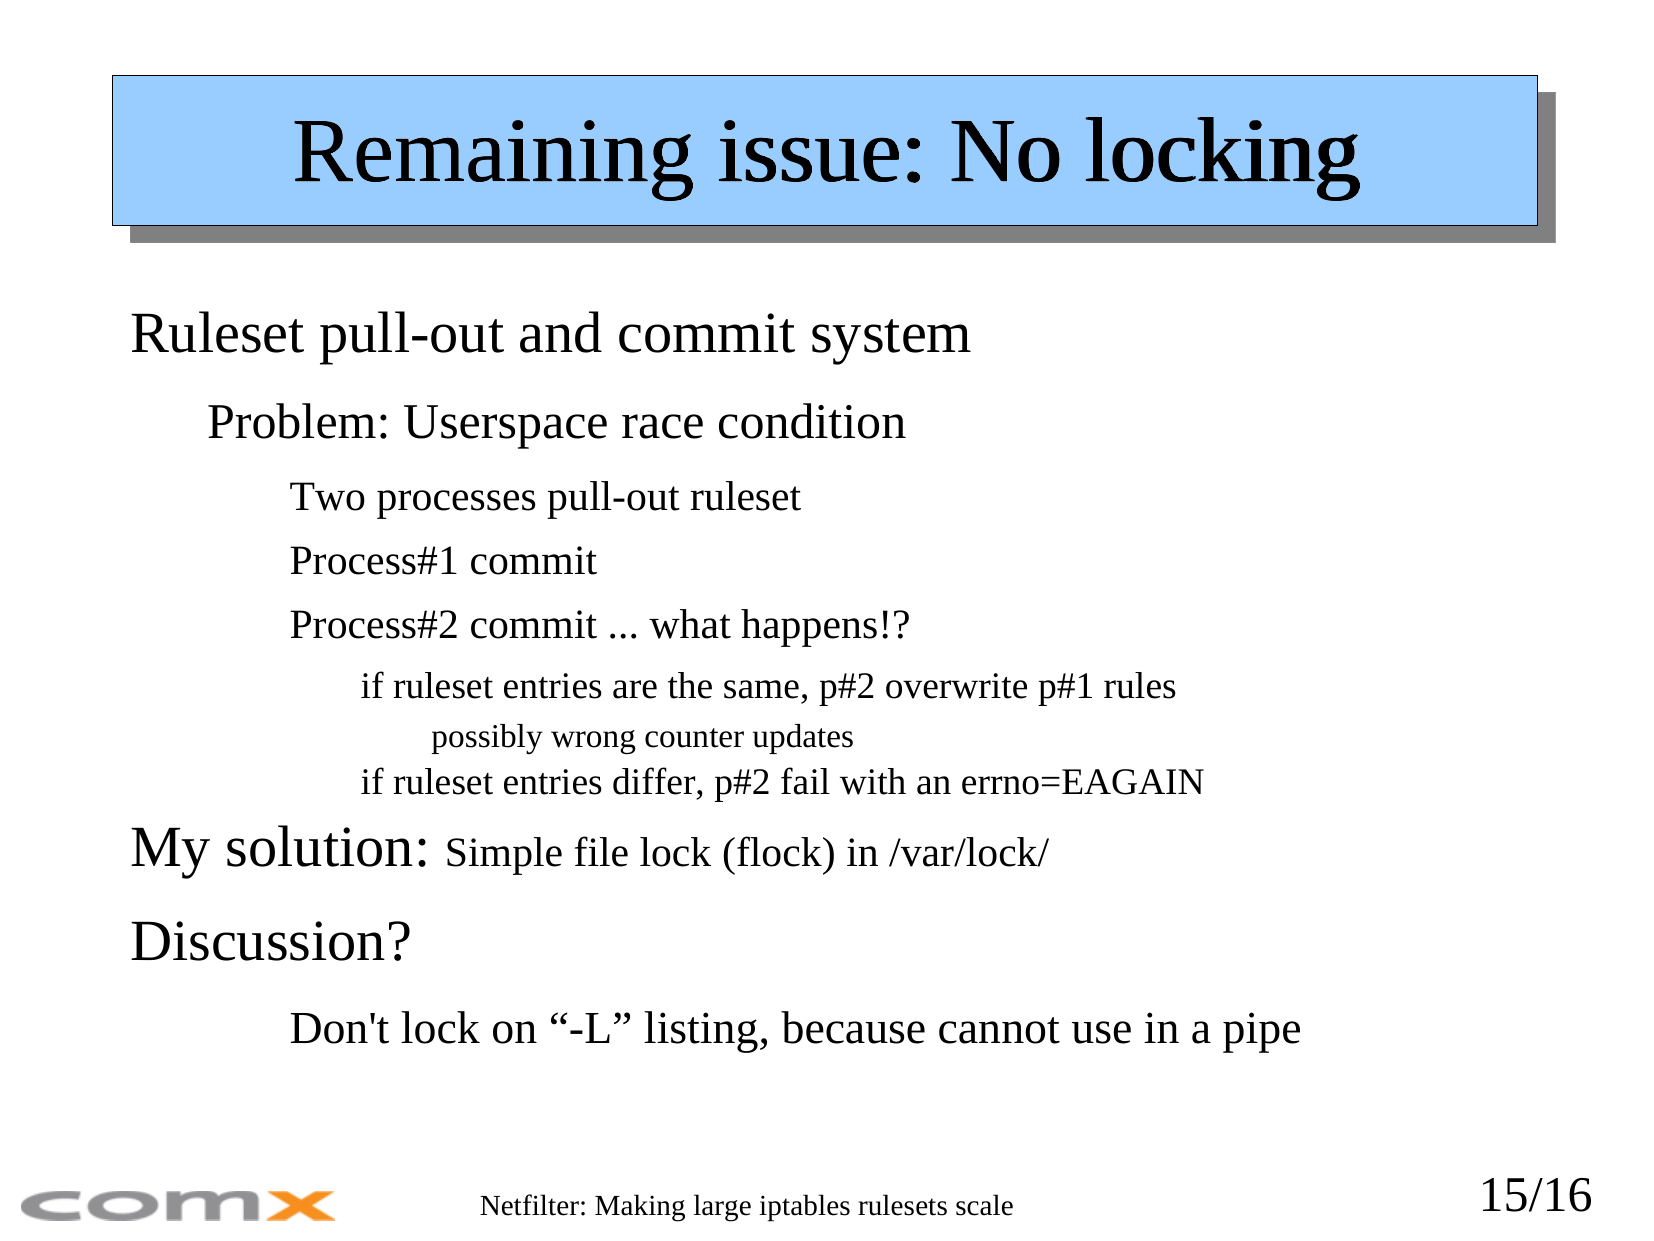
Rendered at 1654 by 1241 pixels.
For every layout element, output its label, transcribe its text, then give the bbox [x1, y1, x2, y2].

list Ruleset pull-out and commit system Problem: Userspace race condition Two processes pull-out ruleset Process#1 commit Process#2 commit ... what happens!? if ruleset entries are the same, p#2 overwrite p#1 rules possibly wrong counter updates if ruleset entries differ, p#2 fail with an errno=EAGAIN My solution: Simple file lock (flock) in /var/lock/ Discussion? Don't lock on “-L” listing, because cannot use in a pipe [112, 300, 1538, 1096]
title Remaining issue: No locking [116, 90, 1538, 211]
picture [21, 1191, 335, 1221]
